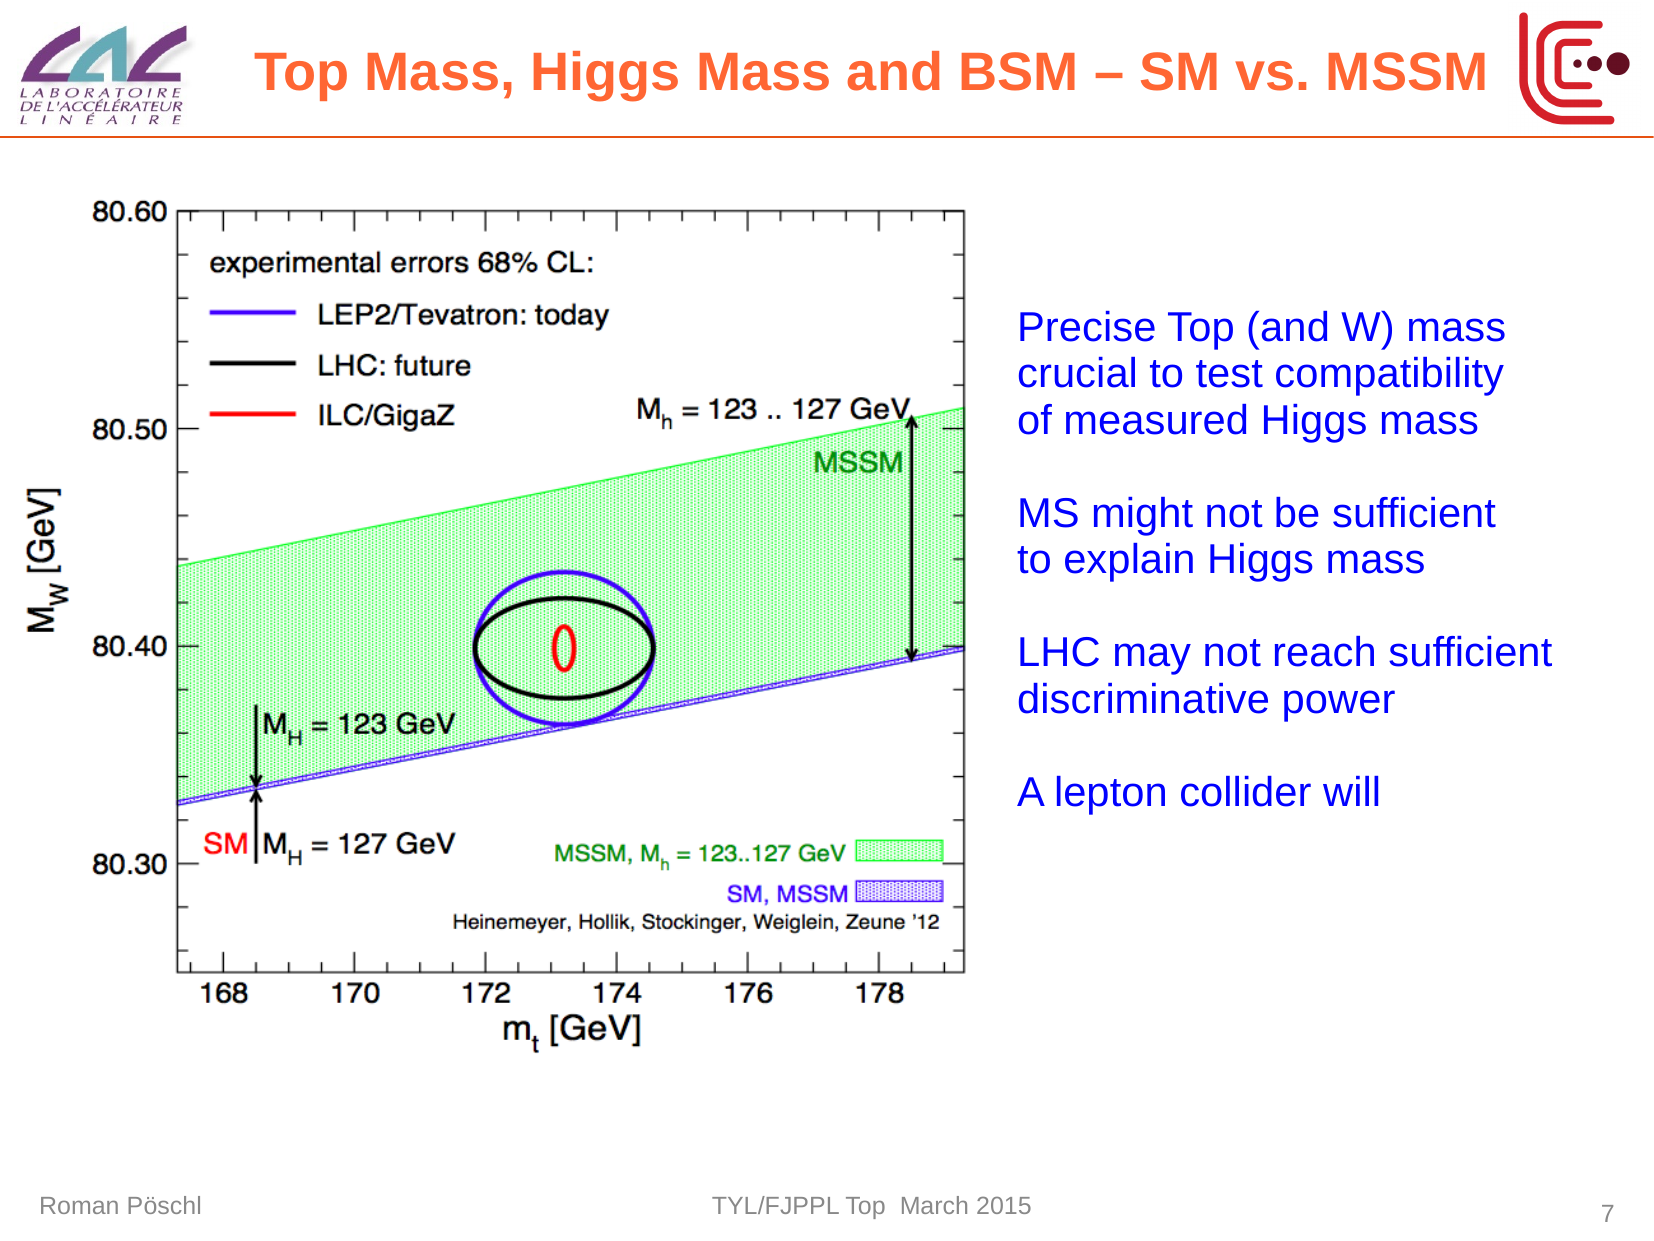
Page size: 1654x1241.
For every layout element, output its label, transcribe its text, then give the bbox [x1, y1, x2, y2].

title Top Mass, Higgs Mass and BSM – SM vs. MSSM [128, 29, 1617, 113]
text_box Precise Top (and W) mass crucial to test compatibility of measured Higgs mass MS might not be sufficient to explain Higgs mass LHC may not reach sufficient discriminative power A lepton collider will [1002, 296, 1638, 845]
picture [17, 22, 199, 127]
picture [9, 187, 1000, 1068]
picture [1508, 2, 1641, 135]
